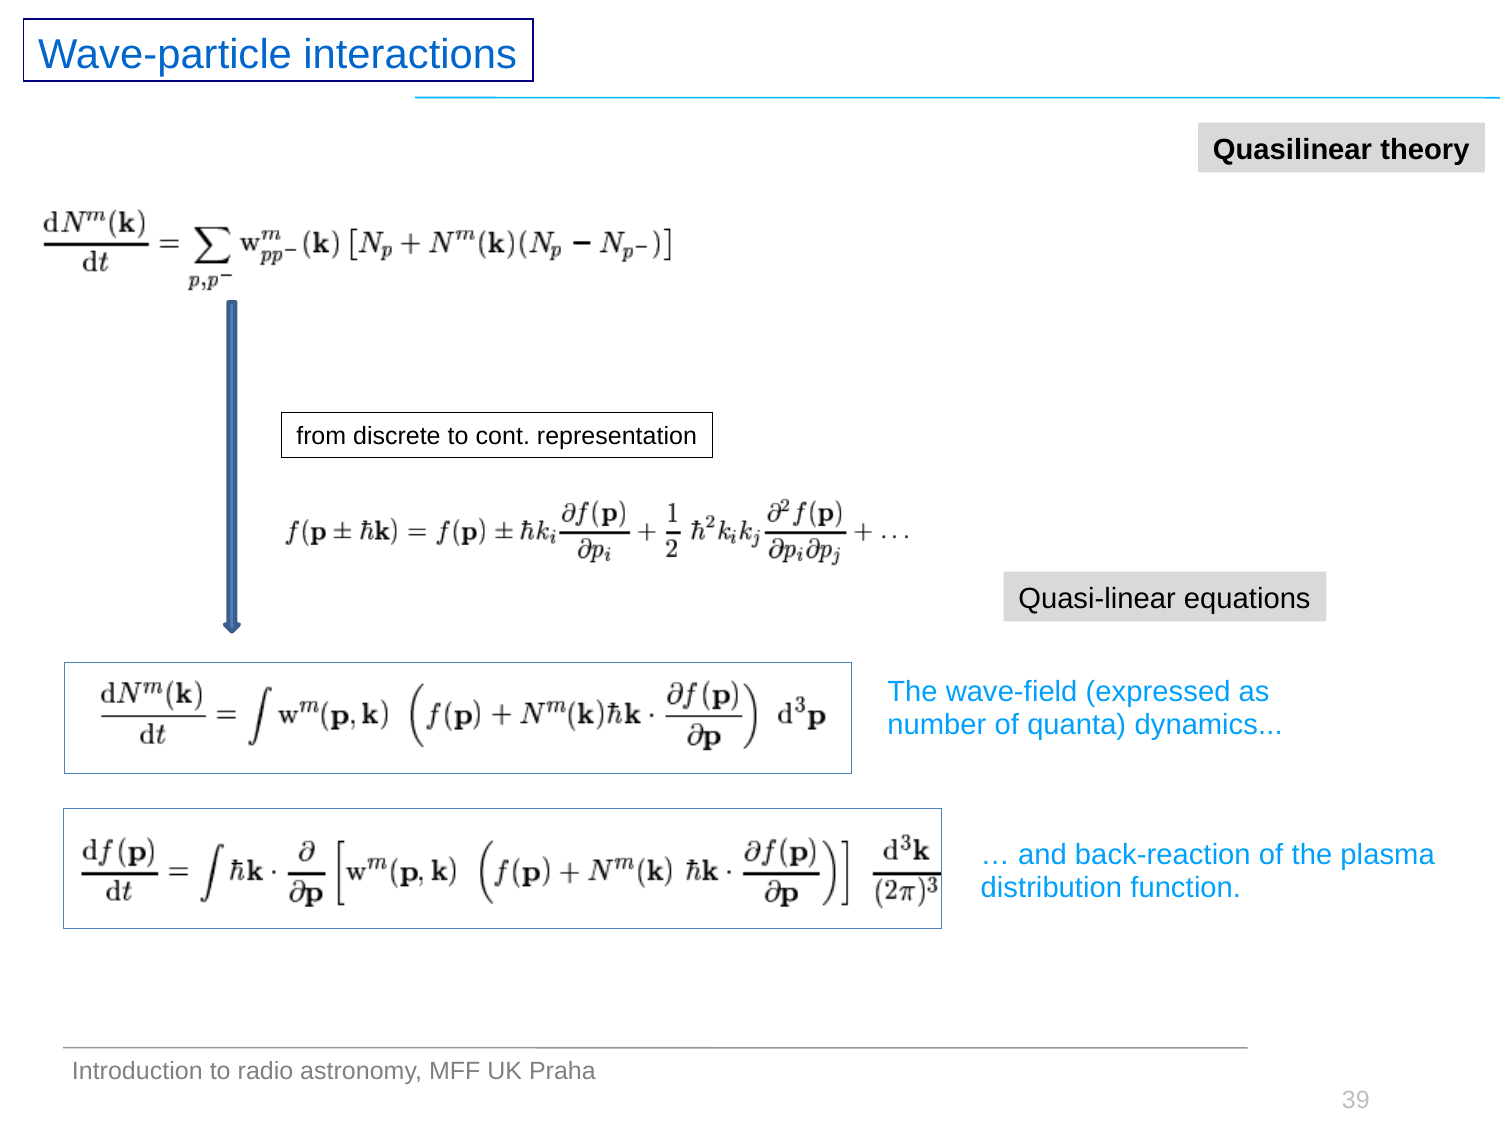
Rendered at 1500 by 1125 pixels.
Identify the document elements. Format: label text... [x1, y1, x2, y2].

slide_number <number> [1327, 1075, 1487, 1122]
text_box Wave-particle interactions [23, 18, 534, 81]
picture [27, 199, 680, 303]
picture [63, 808, 942, 929]
picture [64, 662, 852, 774]
text_box The wave-field (expressed as number of quanta) dynamics... [872, 667, 1299, 749]
text_box [224, 302, 239, 632]
picture [247, 483, 932, 576]
text_box from discrete to cont. representation [281, 412, 713, 458]
text_box … and back-reaction of the plasma distribution function. [965, 831, 1451, 912]
text_box Quasi-linear equations [1003, 571, 1327, 622]
text_box Quasilinear theory [1198, 122, 1485, 173]
